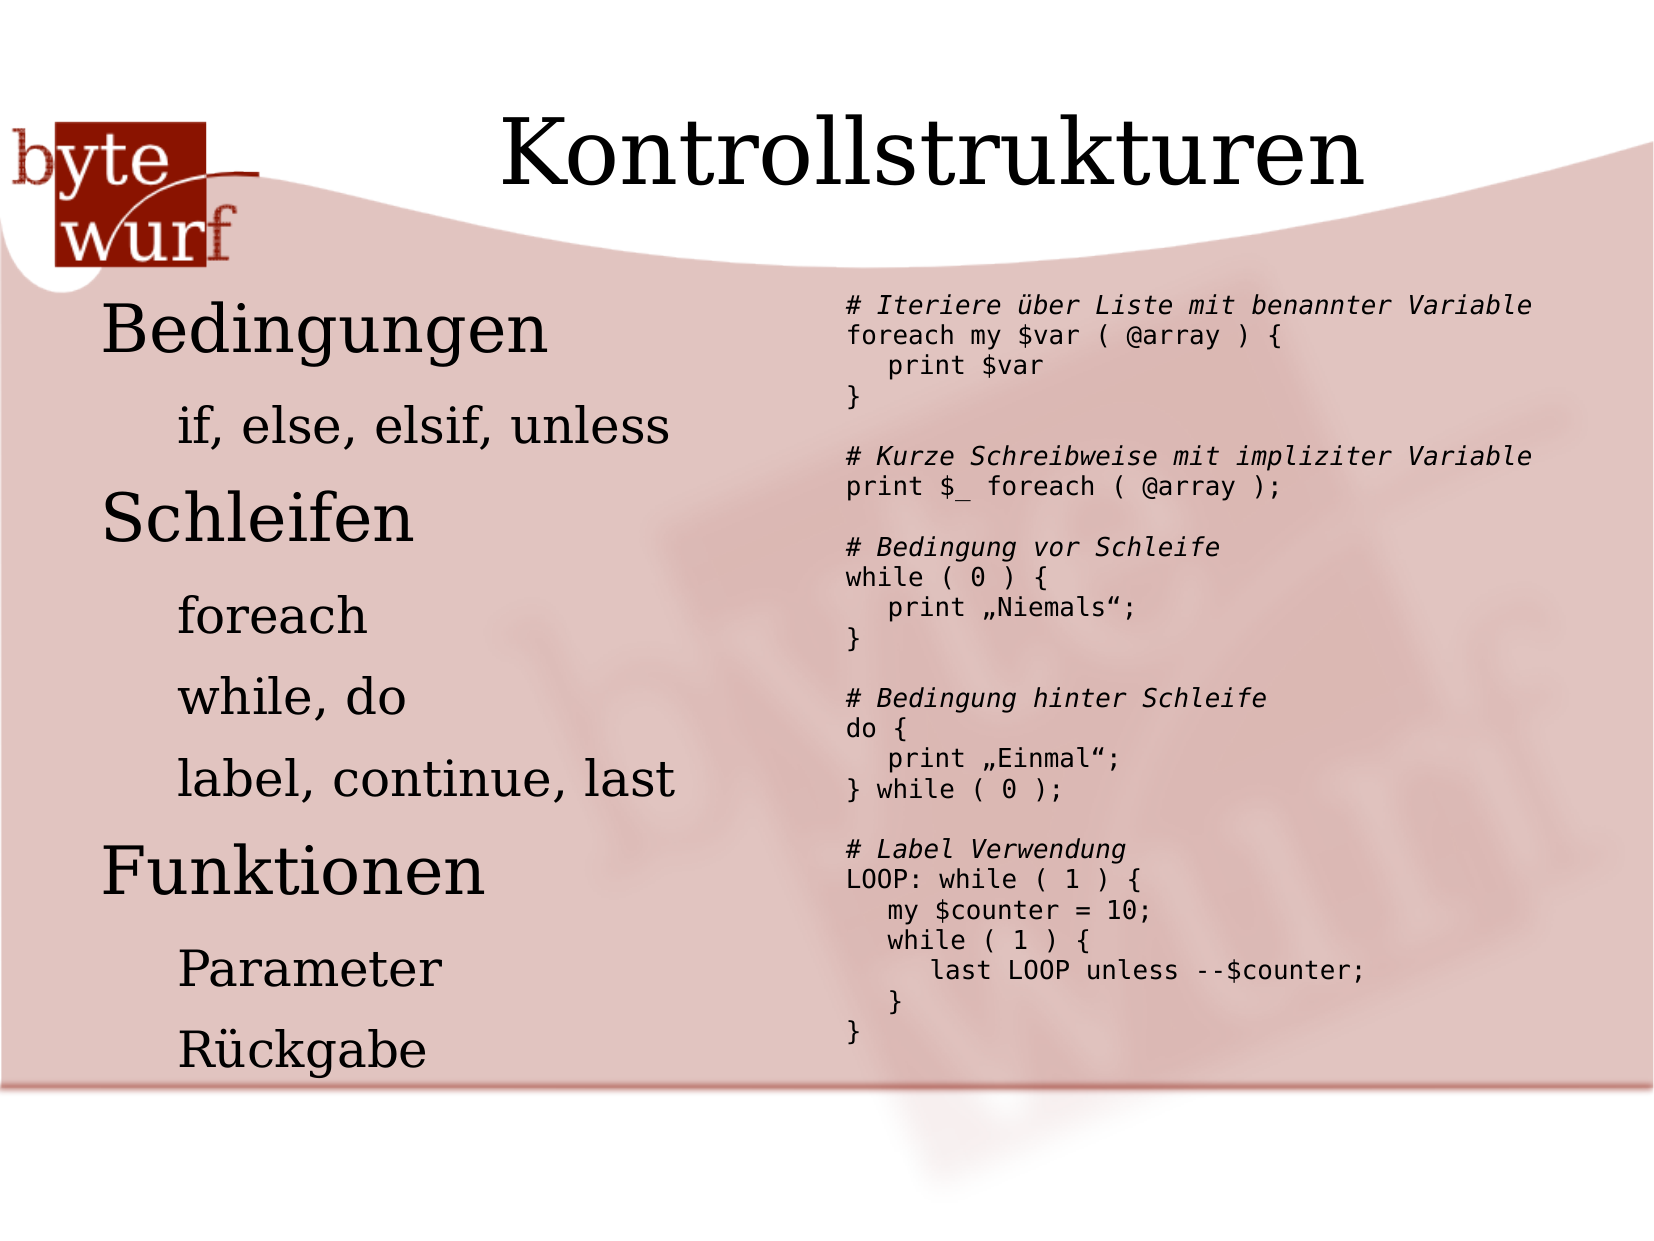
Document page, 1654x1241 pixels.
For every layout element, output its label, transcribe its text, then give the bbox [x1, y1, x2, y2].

title Kontrollstrukturen [295, 56, 1571, 250]
list Bedingungen if, else, elsif, unless Schleifen foreach while, do label, continue, last Funktionen Parameter Rückgabe [82, 290, 809, 1080]
picture [0, 33, 1654, 1203]
chart [845, 290, 1564, 1087]
